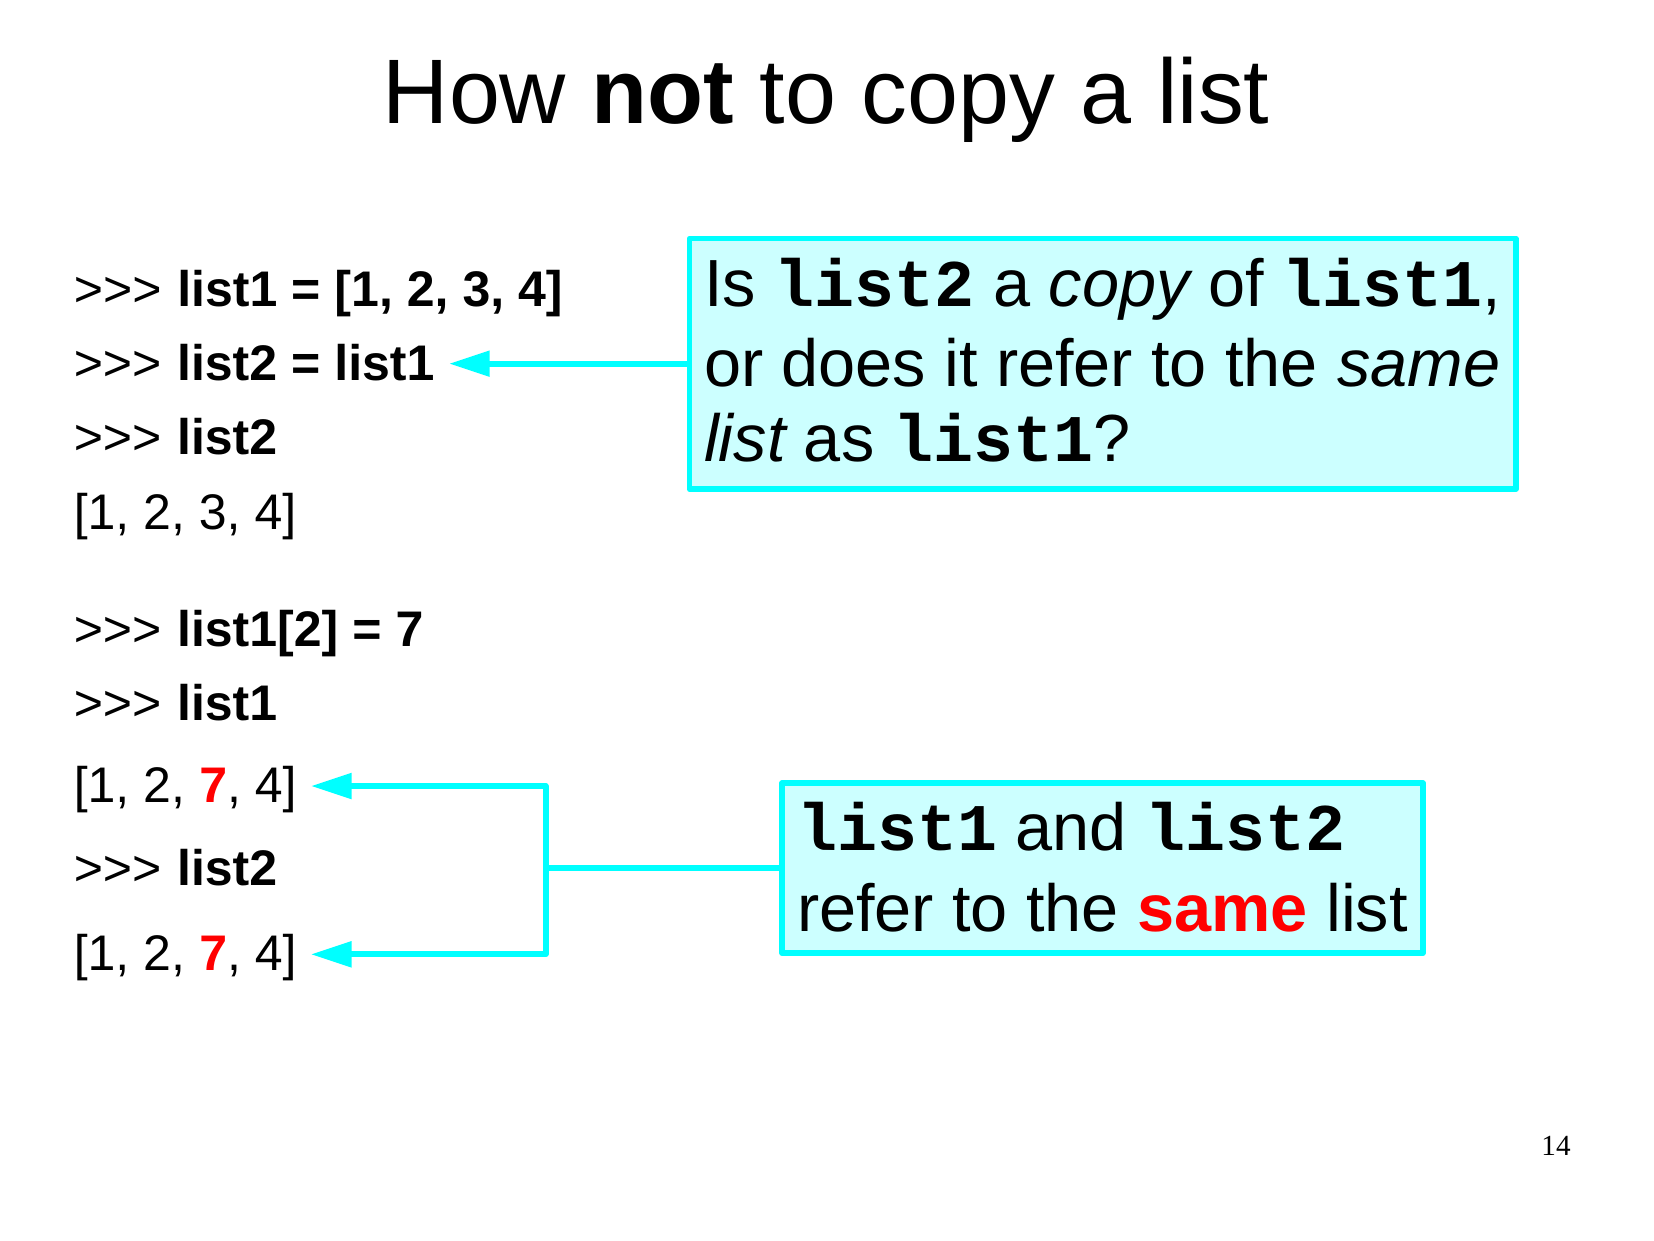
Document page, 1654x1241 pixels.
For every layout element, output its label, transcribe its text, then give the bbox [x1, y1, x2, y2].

text_box >>> [59, 593, 162, 665]
text_box How not to copy a list [365, 29, 1289, 154]
text_box >>> [59, 253, 162, 325]
text_box >>> [59, 667, 162, 738]
text_box list2 [162, 832, 293, 905]
text_box [1, 2, 3, 4] [59, 476, 312, 548]
text_box list1 = [1, 2, 3, 4] [162, 253, 579, 326]
text_box list1[2] = 7 [162, 593, 439, 666]
text_box list2 = list1 [162, 327, 450, 400]
text_box [1, 2, 7, 4] [59, 918, 312, 991]
text_box >>> [59, 401, 162, 473]
text_box list2 [162, 401, 293, 474]
text_box list1 [162, 667, 293, 740]
text_box >>> [59, 327, 162, 399]
text_box list1 and list2 refer to the same list [782, 783, 1423, 954]
text_box Is list2 a copy of list1, or does it refer to the same list as list1? [689, 238, 1516, 490]
text_box >>> [59, 832, 162, 904]
text_box [1, 2, 7, 4] [59, 750, 312, 823]
